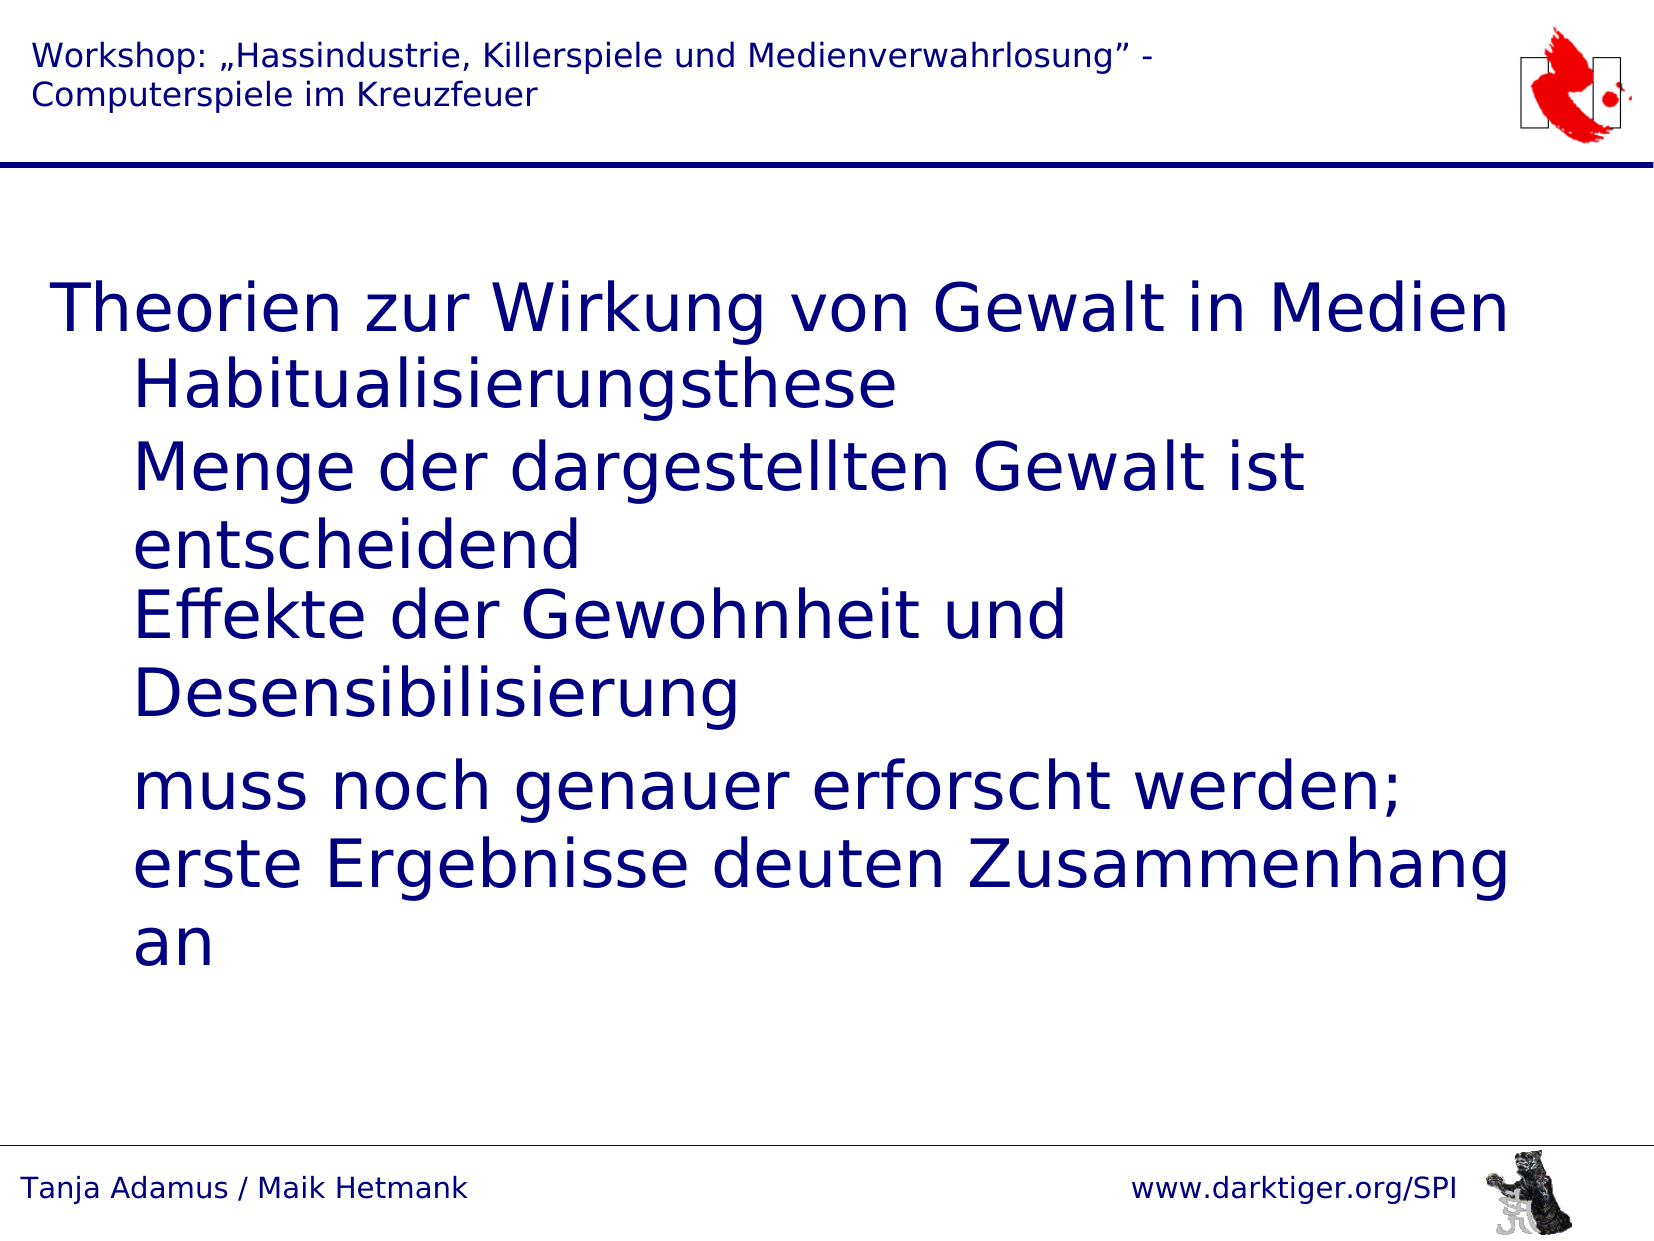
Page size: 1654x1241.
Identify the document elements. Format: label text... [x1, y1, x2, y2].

text_box Menge der dargestellten Gewalt ist entscheidend [118, 421, 1595, 568]
text_box Effekte der Gewohnheit und Desensibilisierung [118, 568, 1595, 740]
text_box muss noch genauer erforscht werden; erste Ergebnisse deuten Zusammenhang an [118, 740, 1595, 989]
picture [1503, 16, 1632, 148]
picture [1486, 1150, 1572, 1235]
text_box Theorien zur Wirkung von Gewalt in Medien [35, 261, 1565, 355]
text_box Workshop: „Hassindustrie, Killerspiele und Medienverwahrlosung” - Computerspiele im Kreuzfeuer [16, 29, 1418, 178]
text_box Habitualisierungsthese [118, 338, 1595, 421]
